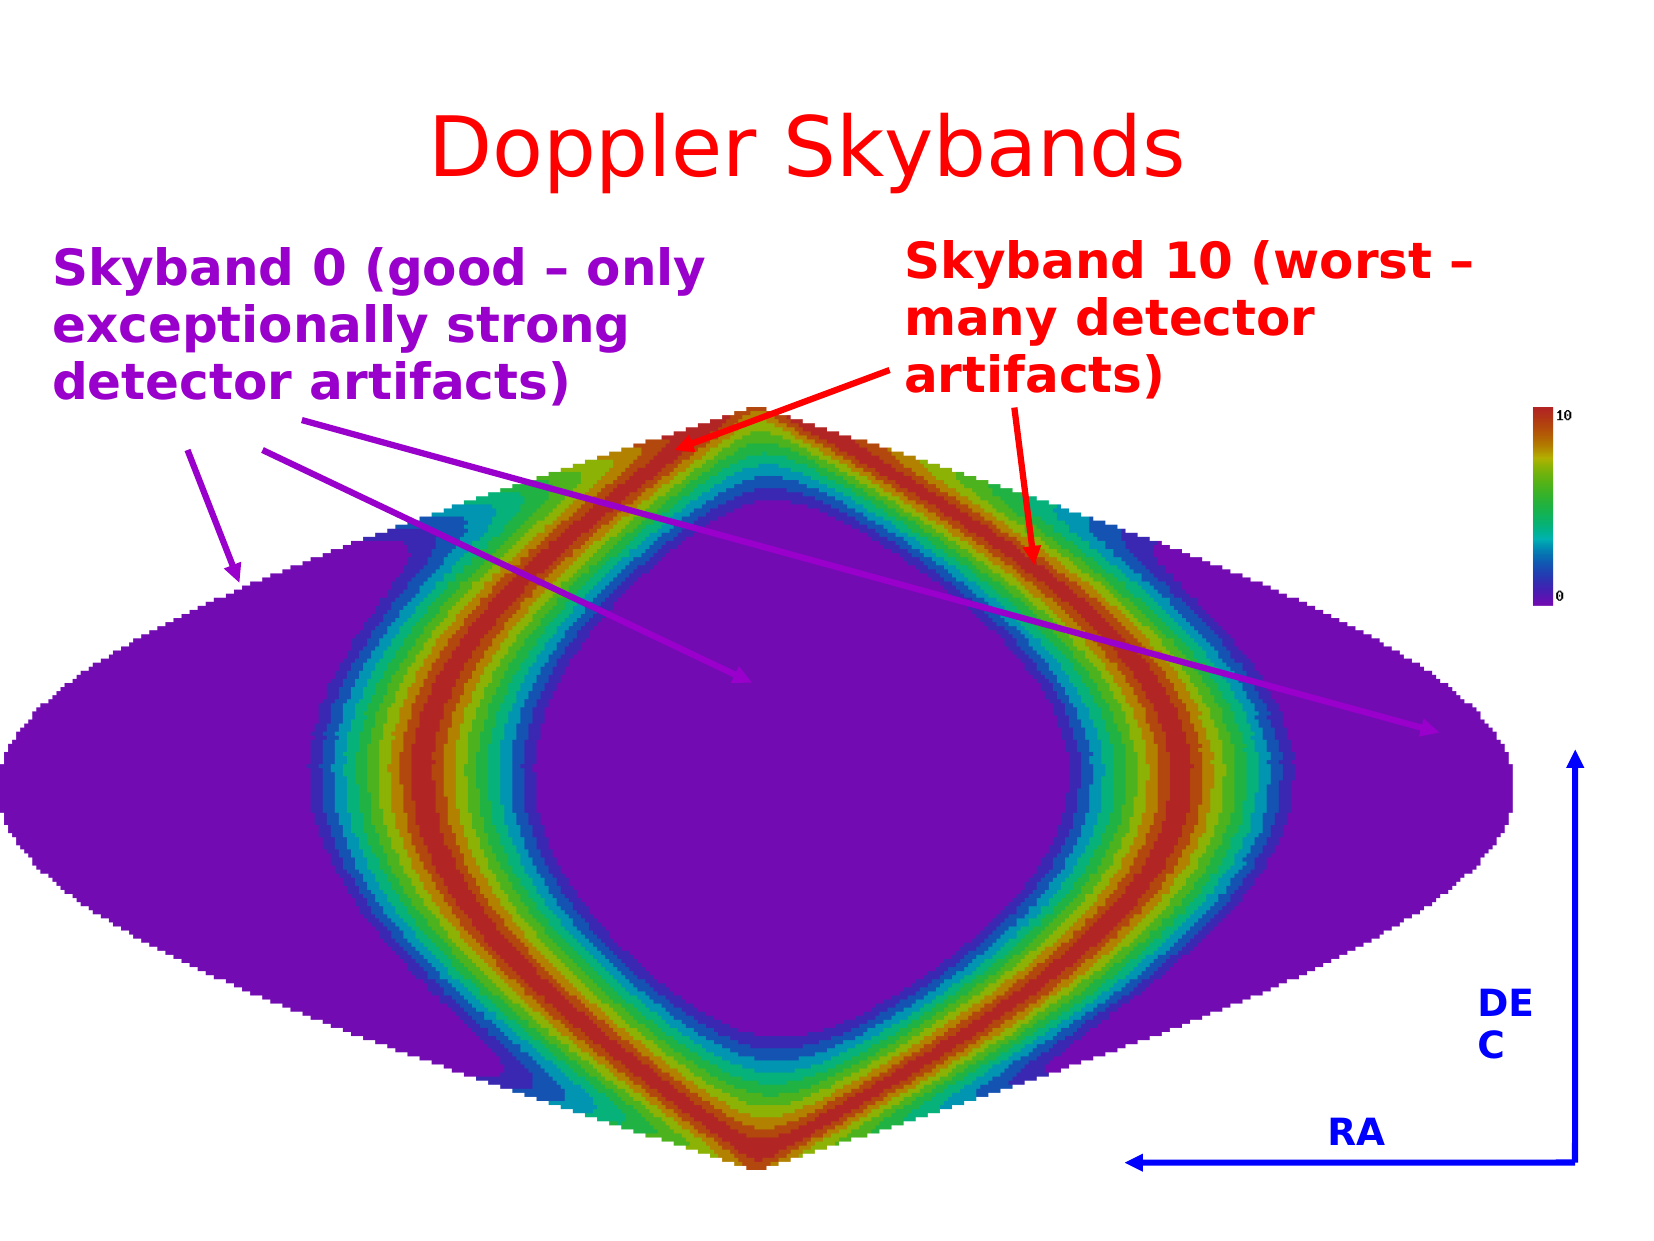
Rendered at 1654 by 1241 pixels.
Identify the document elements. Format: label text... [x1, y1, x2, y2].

text_box Skyband 0 (good – only exceptionally strong detector artifacts) [37, 231, 736, 419]
title Doppler Skybands [101, 45, 1514, 252]
text_box DEC [1462, 974, 1576, 1076]
picture [0, 407, 1654, 1170]
text_box RA [1312, 1104, 1463, 1162]
text_box Skyband 10 (worst – many detector artifacts) [889, 224, 1538, 412]
